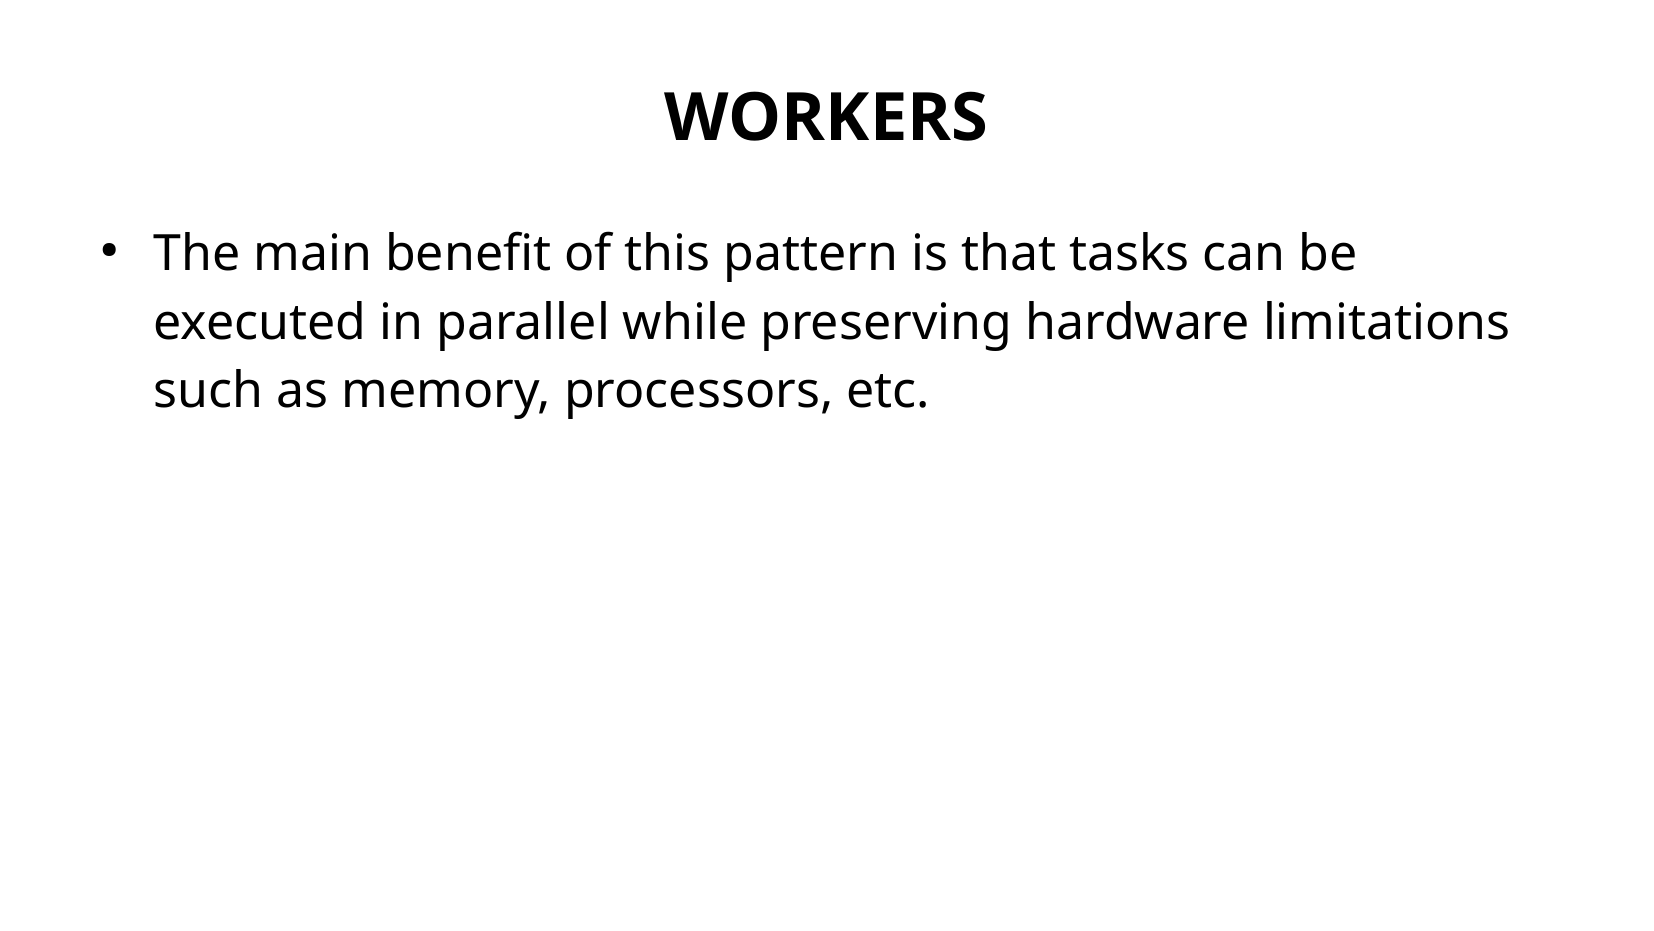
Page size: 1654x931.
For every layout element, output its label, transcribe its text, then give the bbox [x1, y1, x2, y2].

list The main benefit of this pattern is that tasks can be executed in parallel while preserving hardware limitations such as memory, processors, etc. [82, 217, 1571, 757]
title WORKERS [82, 36, 1571, 193]
